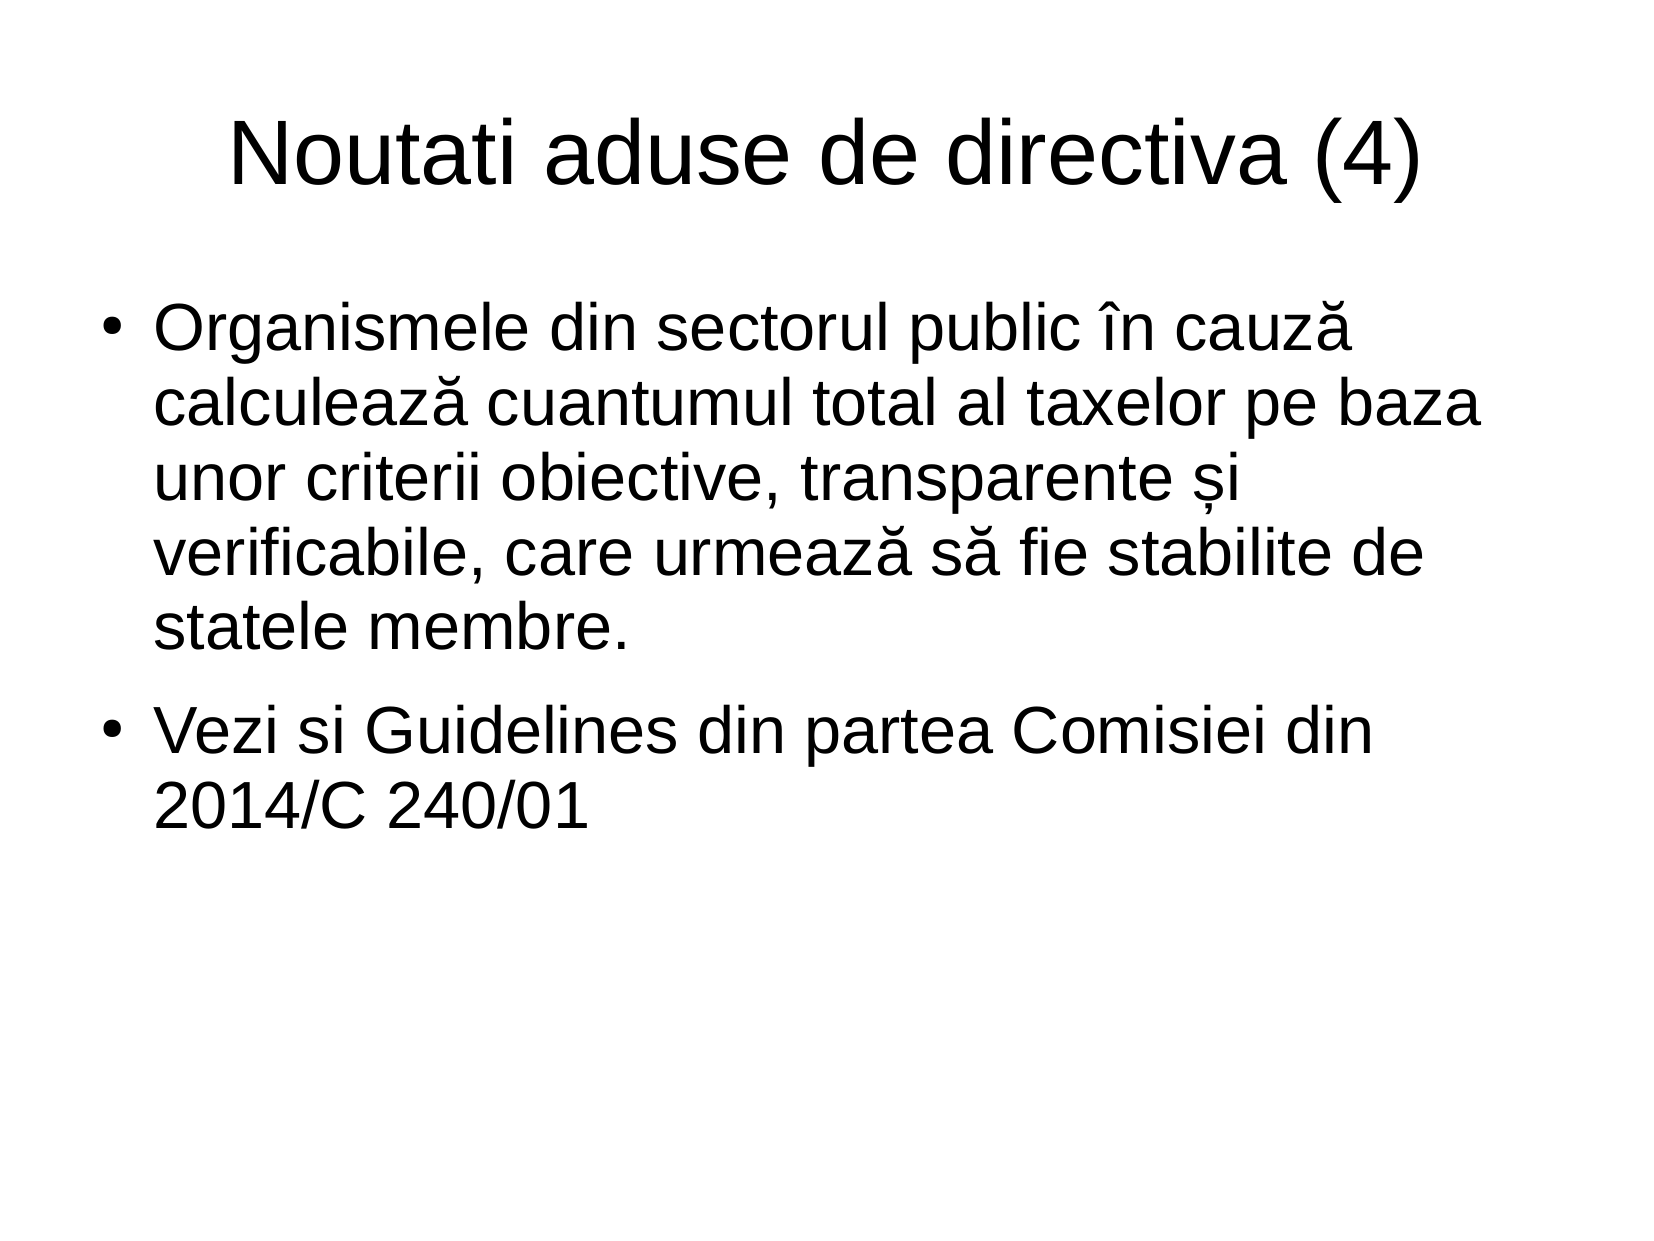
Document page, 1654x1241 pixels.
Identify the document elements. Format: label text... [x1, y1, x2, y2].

title Noutati aduse de directiva (4) [82, 49, 1571, 257]
list Organismele din sectorul public în cauză calculează cuantumul total al taxelor pe baza unor criterii obiective, transparente și verificabile, care urmează să fie stabilite de statele membre. Vezi si Guidelines din partea Comisiei din 2014/C 240/01 [82, 290, 1538, 1010]
